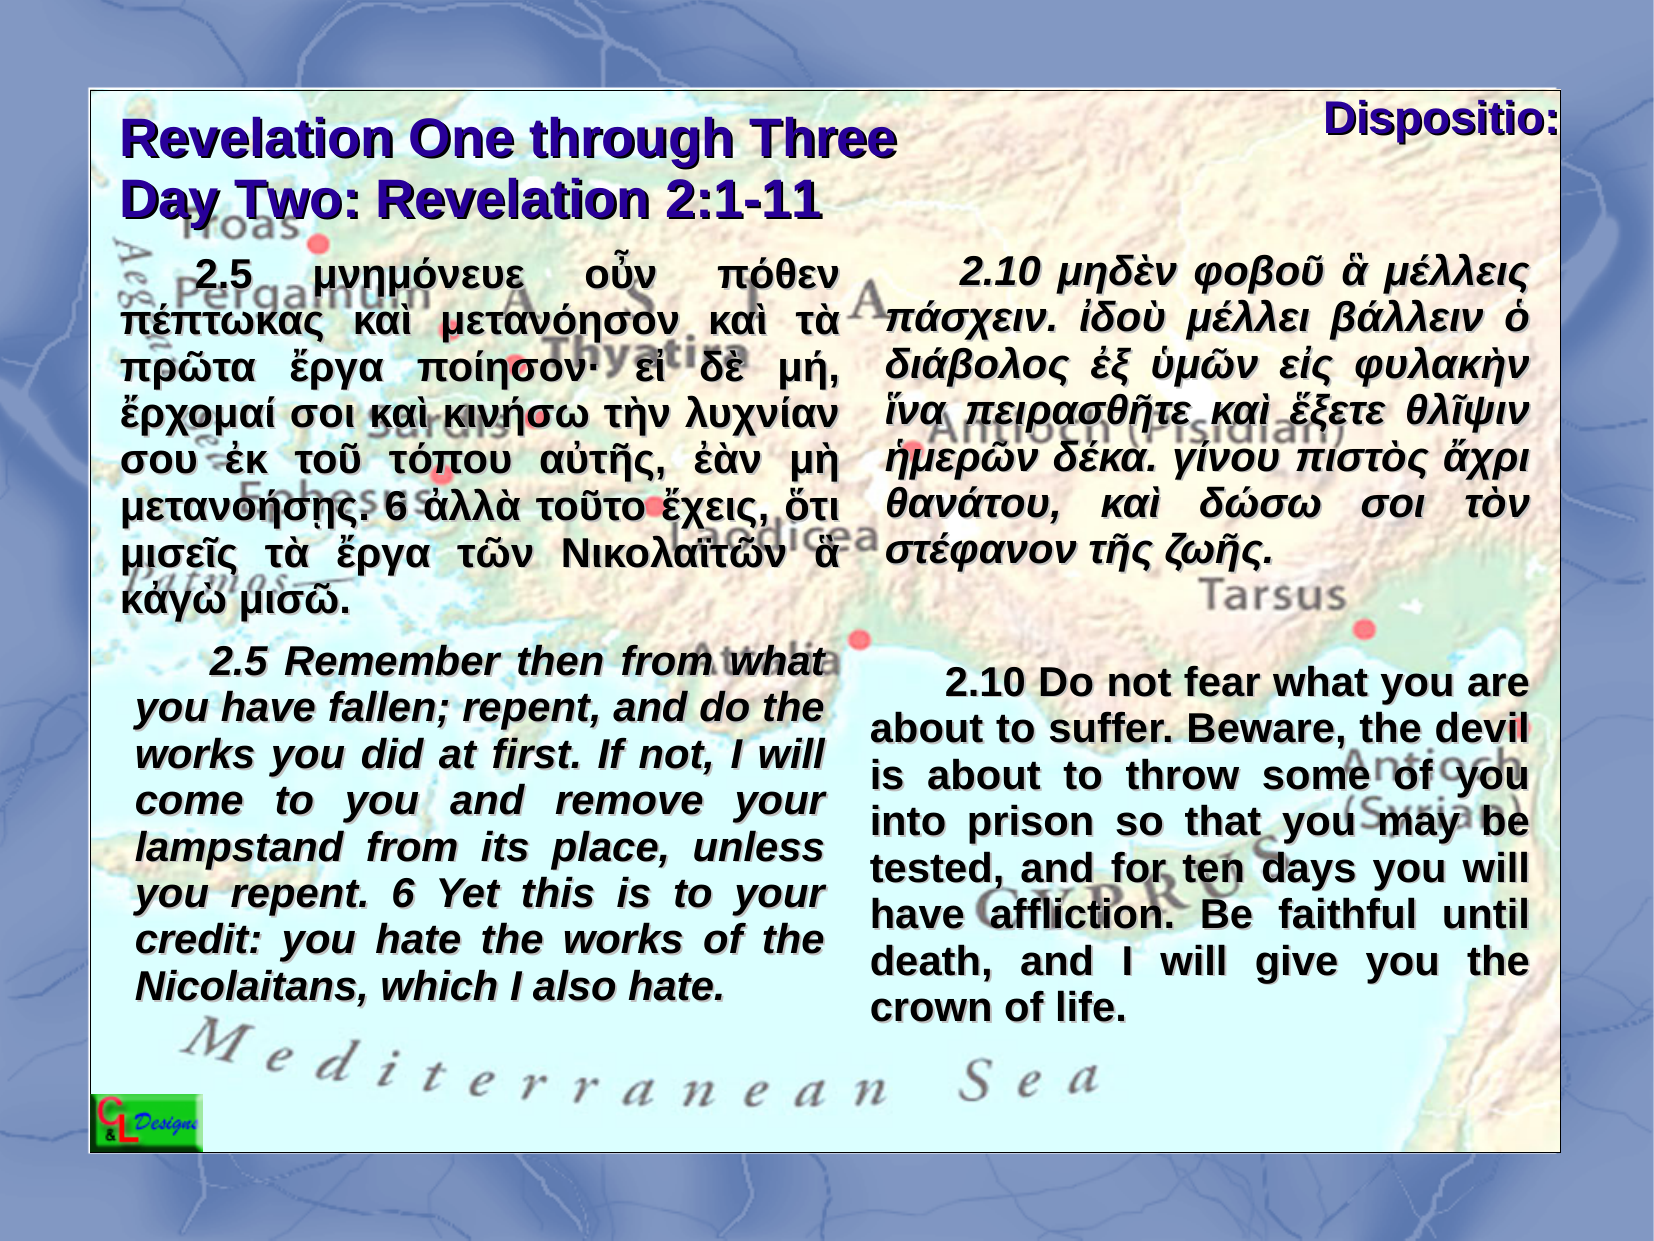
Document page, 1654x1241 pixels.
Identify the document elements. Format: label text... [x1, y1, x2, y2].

text_box Dispositio: [1135, 90, 1561, 247]
text_box 2.5 μνημόνευε οὖν πόθεν πέπτωκας καὶ μετανόησον καὶ τὰ πρῶτα ἔργα ποίησον· εἰ δὲ μή, ἔρχομαί σοι καὶ κινήσω τὴν λυχνίαν σου ἐκ τοῦ τόπου αὐτῆς, ἐὰν μὴ μετανοήσῃς. 6 ἀλλὰ τοῦτο ἔχεις, ὅτι μισεῖς τὰ ἔργα τῶν Νικολαϊτῶν ἃ κἀγὼ μισῶ. [105, 243, 856, 661]
text_box 2.10 Do not fear what you are about to suffer. Beware, the devil is about to throw some of you into prison so that you may be tested, and for ten days you will have affliction. Be faithful until death, and I will give you the crown of life. [855, 651, 1546, 1066]
text_box 2.10 μηδὲν φοβοῦ ἃ μέλλεις πάσχειν. ἰδοὺ μέλλει βάλλειν ὁ διάβολος ἐξ ὑμῶν εἰς φυλακὴν ἵνα πειρασθῆτε καὶ ἕξετε θλῖψιν ἡμερῶν δέκα. γίνου πιστὸς ἄχρι θανάτου, καὶ δώσω σοι τὸν στέφανον τῆς ζωῆς. [870, 240, 1546, 616]
picture [0, 0, 1654, 1241]
title Revelation One through Three Day Two: Revelation 2:1-11 [119, 96, 1081, 241]
text_box 2.5 Remember then from what you have fallen; repent, and do the works you did at first. If not, I will come to you and remove your lampstand from its place, unless you repent. 6 Yet this is to your credit: you hate the works of the Nicolaitans, which I also hate. [120, 630, 841, 1161]
